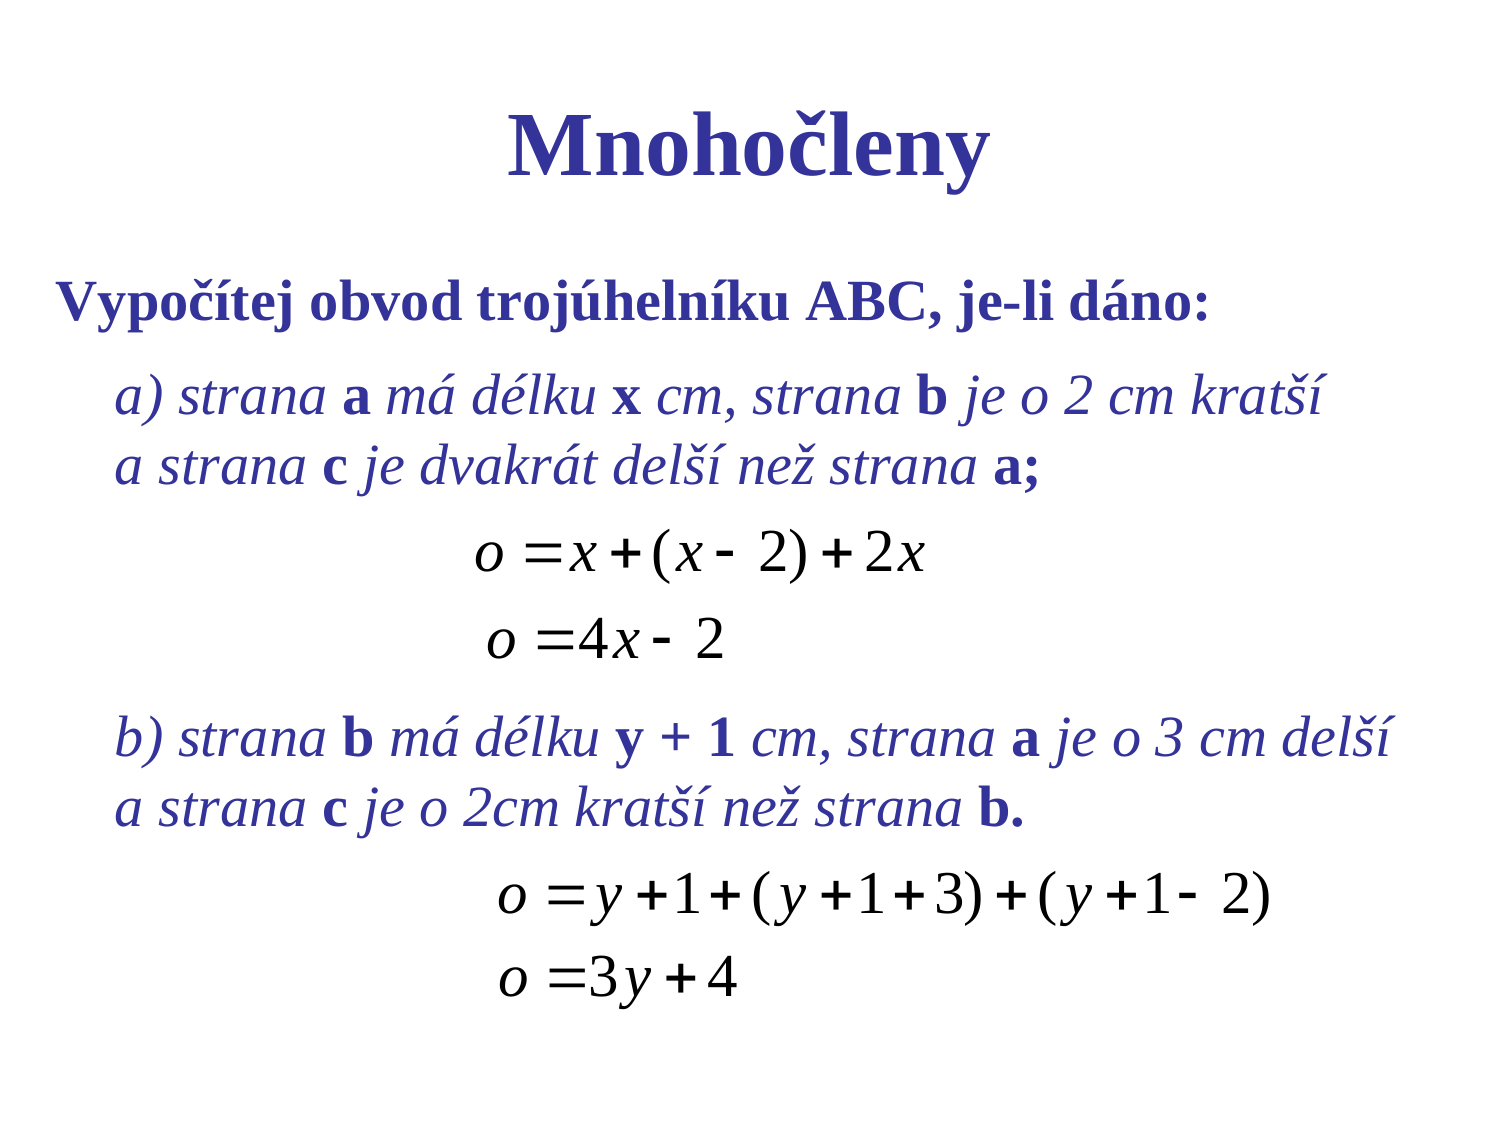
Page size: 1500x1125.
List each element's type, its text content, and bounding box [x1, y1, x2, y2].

chart [466, 515, 939, 597]
text_box Vypočítej obvod trojúhelníku ABC, je-li dáno: [41, 245, 1471, 350]
text_box b) strana b má délku y + 1 cm, strana a je o 3 cm delší a strana c je o 2cm kratší než strana b. [100, 716, 1500, 822]
chart [478, 603, 738, 675]
title Mnohočleny [75, 45, 1426, 233]
text_box a) strana a má délku x cm, strana b je o 2 cm kratší a strana c je dvakrát delší než strana a; [100, 373, 1500, 479]
chart [489, 857, 1282, 1022]
